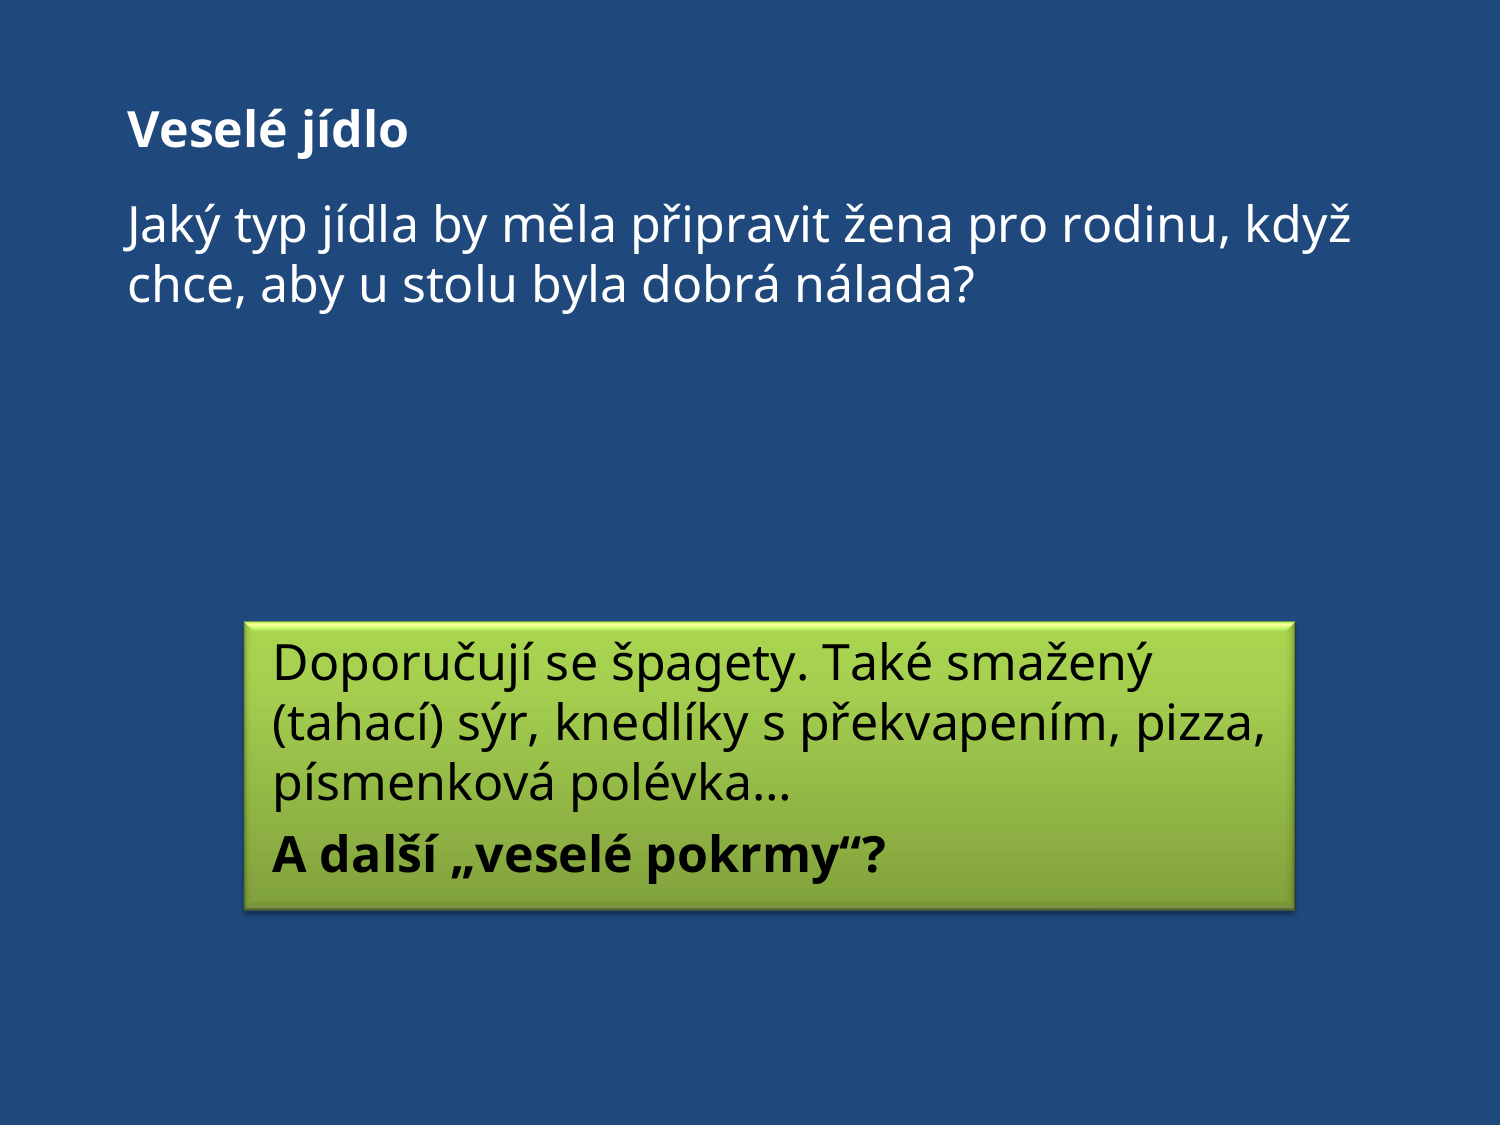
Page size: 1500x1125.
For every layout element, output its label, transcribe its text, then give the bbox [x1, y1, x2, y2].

picture [230, 609, 1321, 923]
title Veselé jídlo Jaký typ jídla by měla připravit žena pro rodinu, když chce, aby u stolu byla dobrá nálada? [112, 89, 1388, 610]
text_box Doporučují se špagety. Také smažený (tahací) sýr, knedlíky s překvapením, pizza, písmenková polévka… A další „veselé pokrmy“? [245, 622, 1296, 911]
